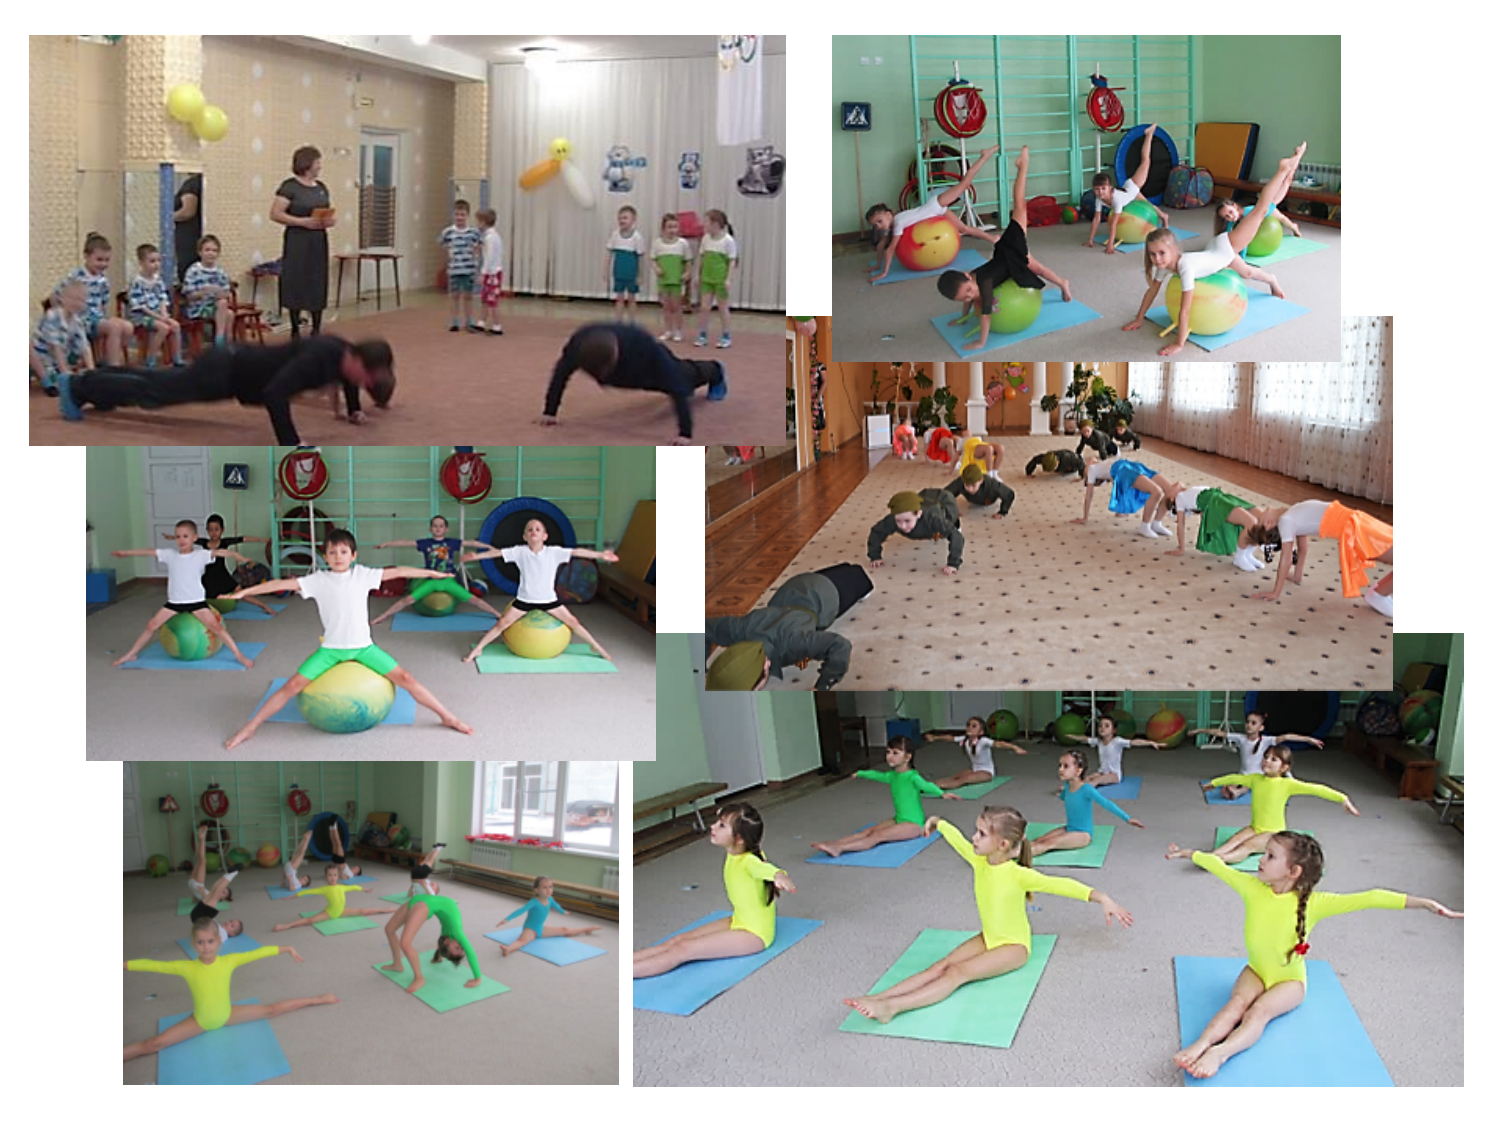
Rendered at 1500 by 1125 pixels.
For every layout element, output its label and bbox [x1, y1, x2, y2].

picture [29, 35, 1464, 1087]
